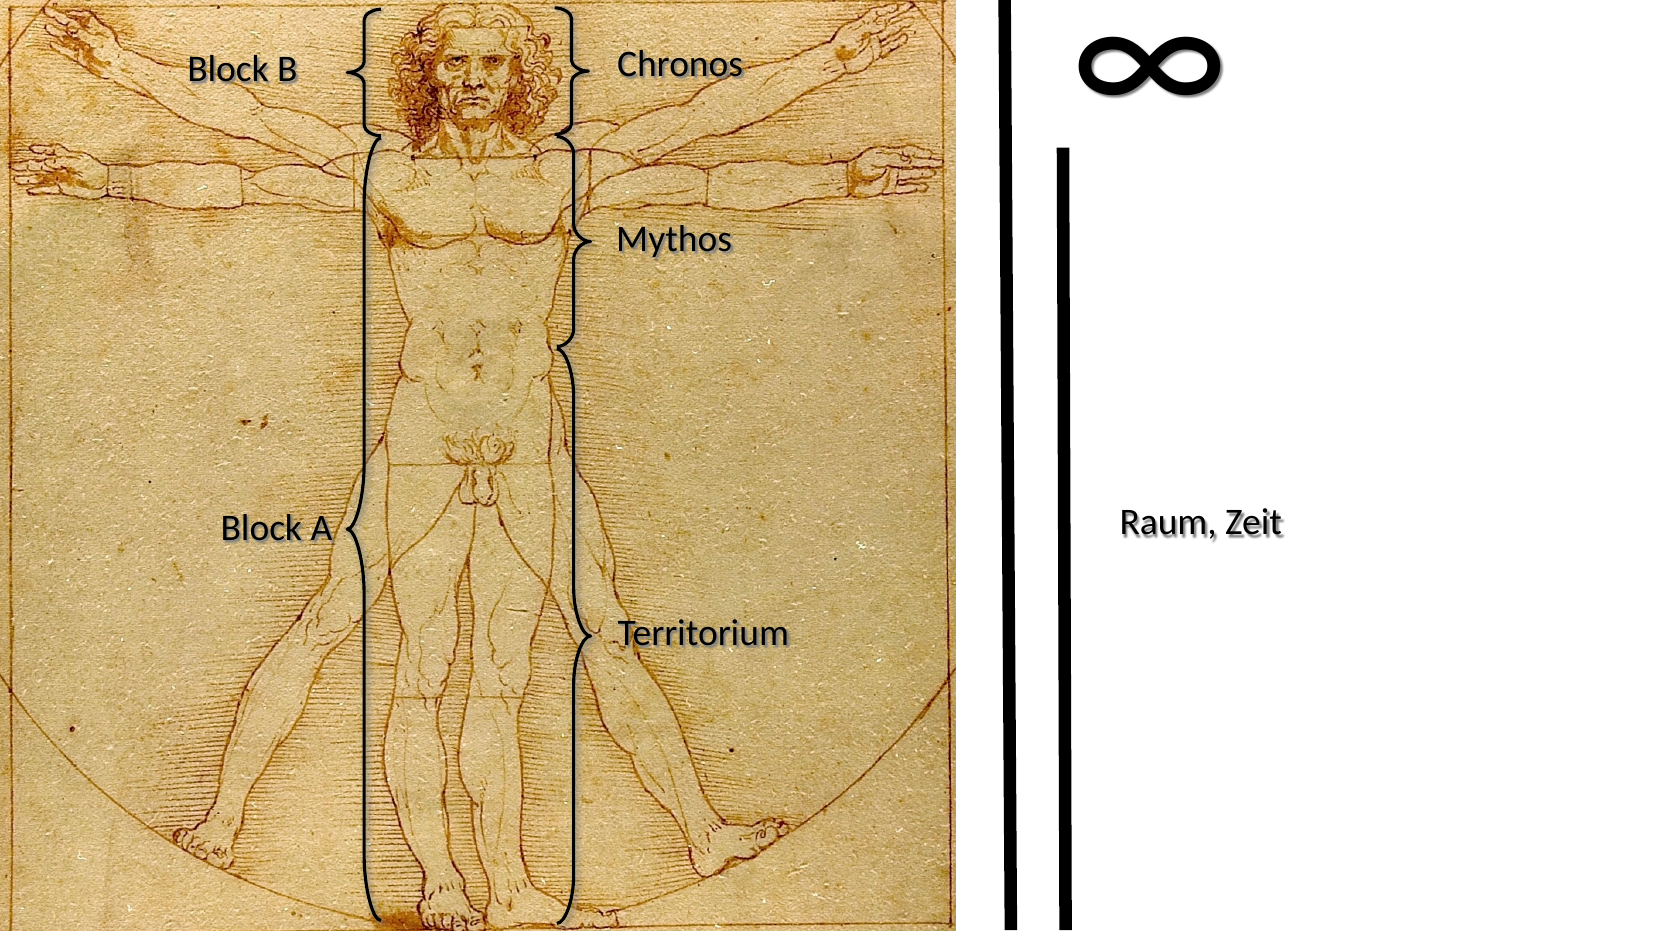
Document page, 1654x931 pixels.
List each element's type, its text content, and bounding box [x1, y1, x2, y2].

text_box Block B [172, 46, 313, 99]
text_box Block A [205, 504, 348, 557]
picture [0, 0, 956, 931]
text_box ∞ [1056, 0, 1243, 171]
text_box Territorium [602, 609, 805, 663]
text_box Raum, Zeit [1104, 499, 1298, 552]
text_box Chronos [602, 40, 759, 94]
text_box Mythos [601, 215, 748, 269]
